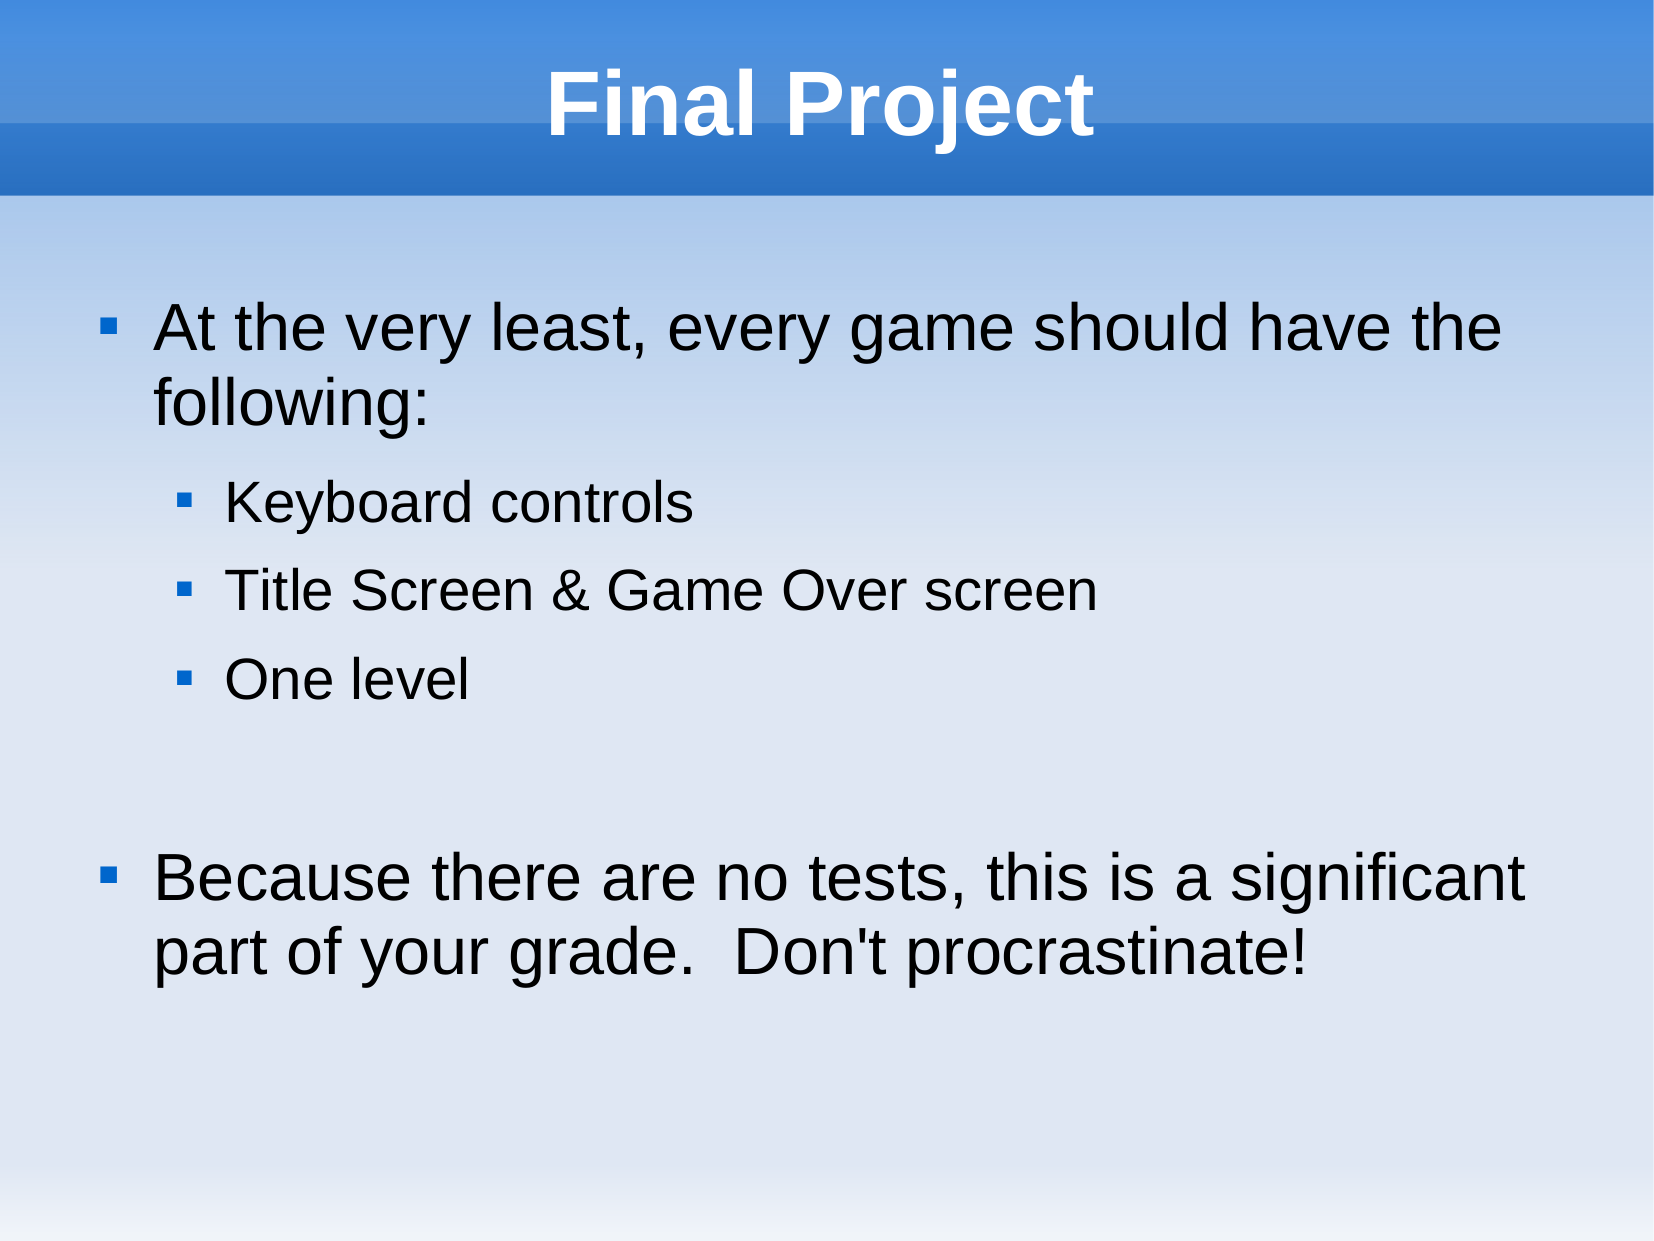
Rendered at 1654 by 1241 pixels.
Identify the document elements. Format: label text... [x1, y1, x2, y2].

picture [0, 0, 1654, 1241]
title Final Project [76, 0, 1565, 208]
list At the very least, every game should have the following: Keyboard controls Title Screen & Game Over screen One level Because there are no tests, this is a significant part of your grade. Don't procrastinate! [82, 290, 1571, 1109]
